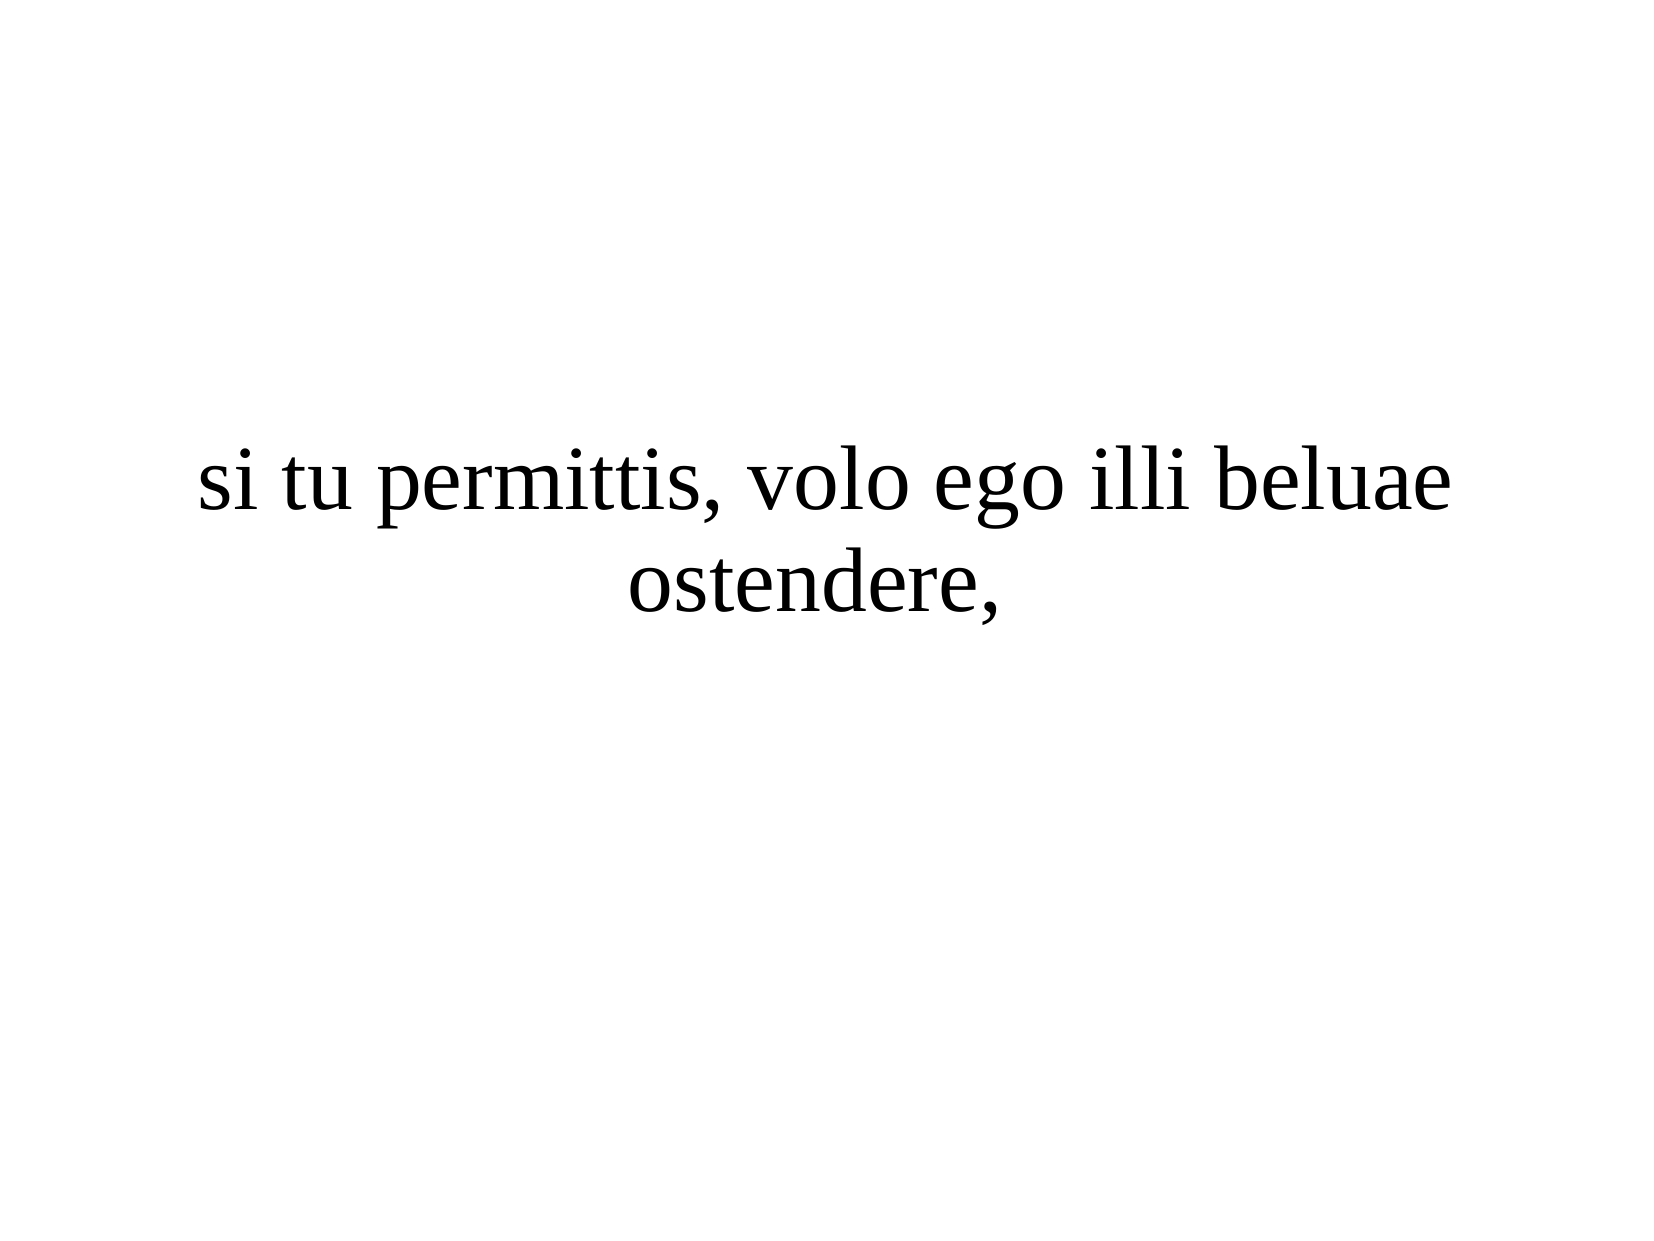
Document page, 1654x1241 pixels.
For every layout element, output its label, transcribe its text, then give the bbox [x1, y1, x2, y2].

subtitle si tu permittis, volo ego illi beluae ostendere, [82, 49, 1571, 1010]
